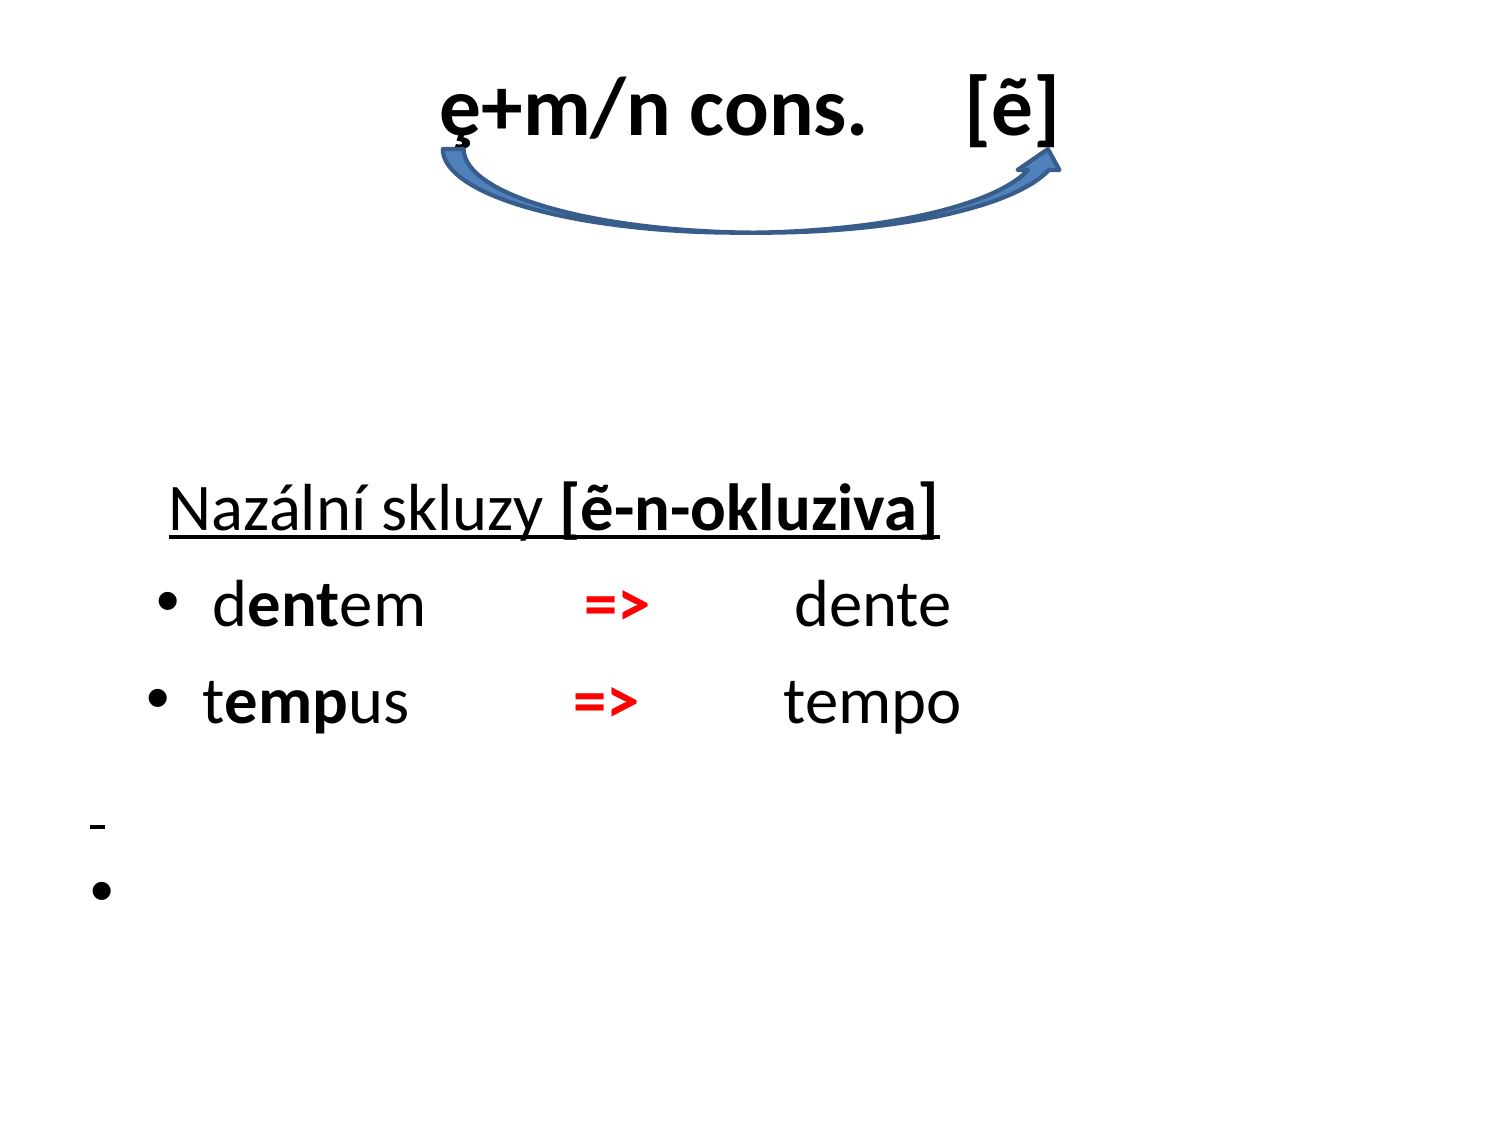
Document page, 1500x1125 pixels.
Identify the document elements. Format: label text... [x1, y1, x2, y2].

text_box [442, 149, 1060, 233]
title ȩ+m/n cons. [ẽ] [75, 45, 1426, 233]
list Nazální skluzy [ẽ-n-okluziva] dentem => dente tempus => tempo [75, 262, 1426, 1005]
